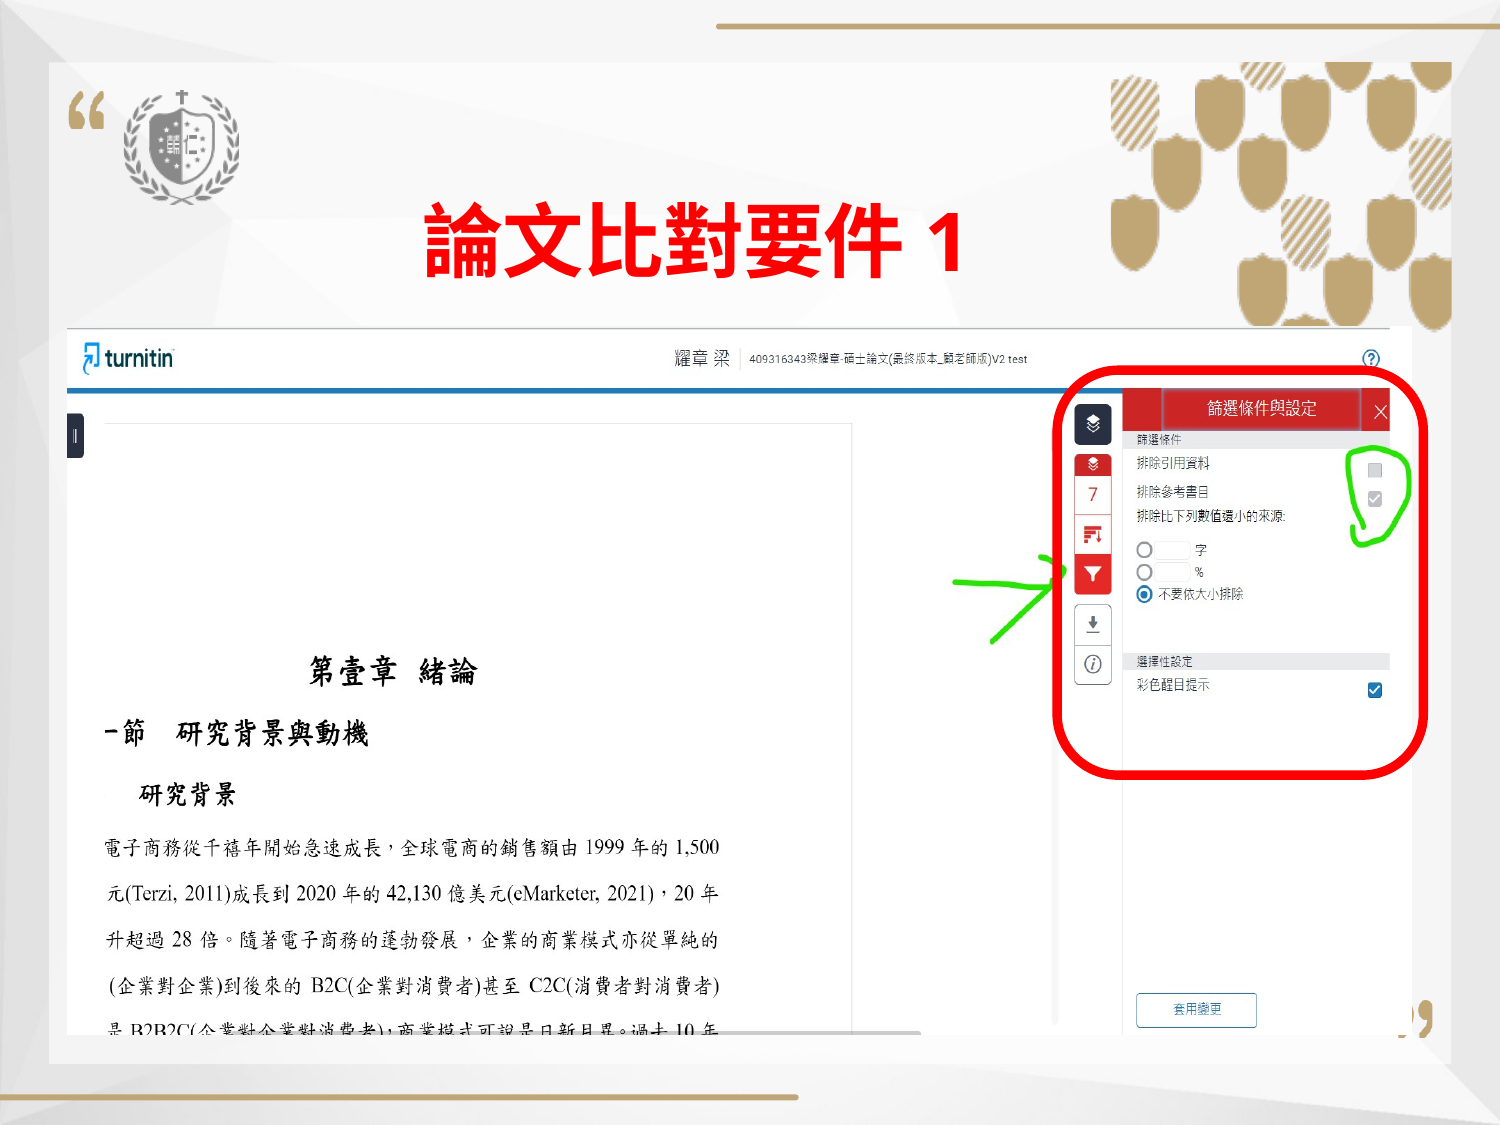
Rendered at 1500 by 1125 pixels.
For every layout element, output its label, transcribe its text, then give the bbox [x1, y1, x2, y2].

picture [67, 326, 1412, 1036]
text_box 論文比對要件1 [123, 182, 1270, 278]
text_box [1412, 407, 1418, 738]
text_box [67, 278, 1433, 1059]
picture [1062, 375, 1412, 770]
picture [123, 90, 239, 182]
